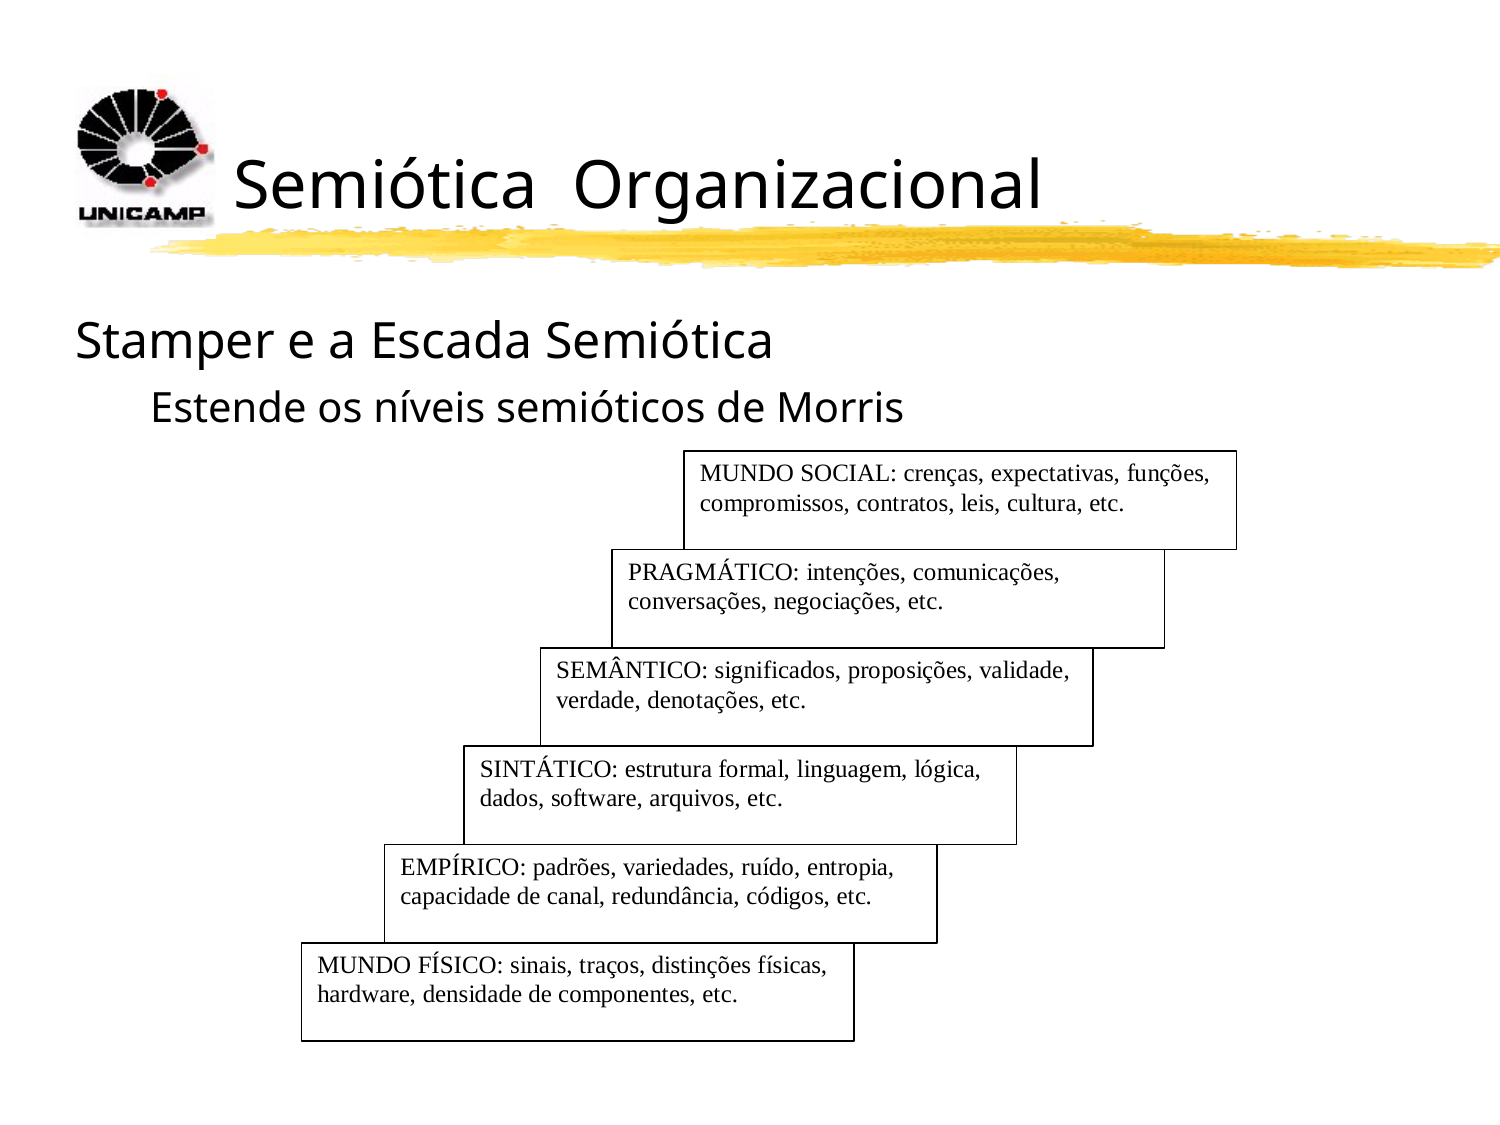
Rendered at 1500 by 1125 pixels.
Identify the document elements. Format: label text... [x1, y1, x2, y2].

picture [75, 74, 1500, 279]
chart [300, 980, 1239, 1044]
title Semiótica Organizacional [233, 37, 1434, 225]
list Stamper e a Escada Semiótica Estende os níveis semióticos de Morris [74, 309, 1417, 980]
